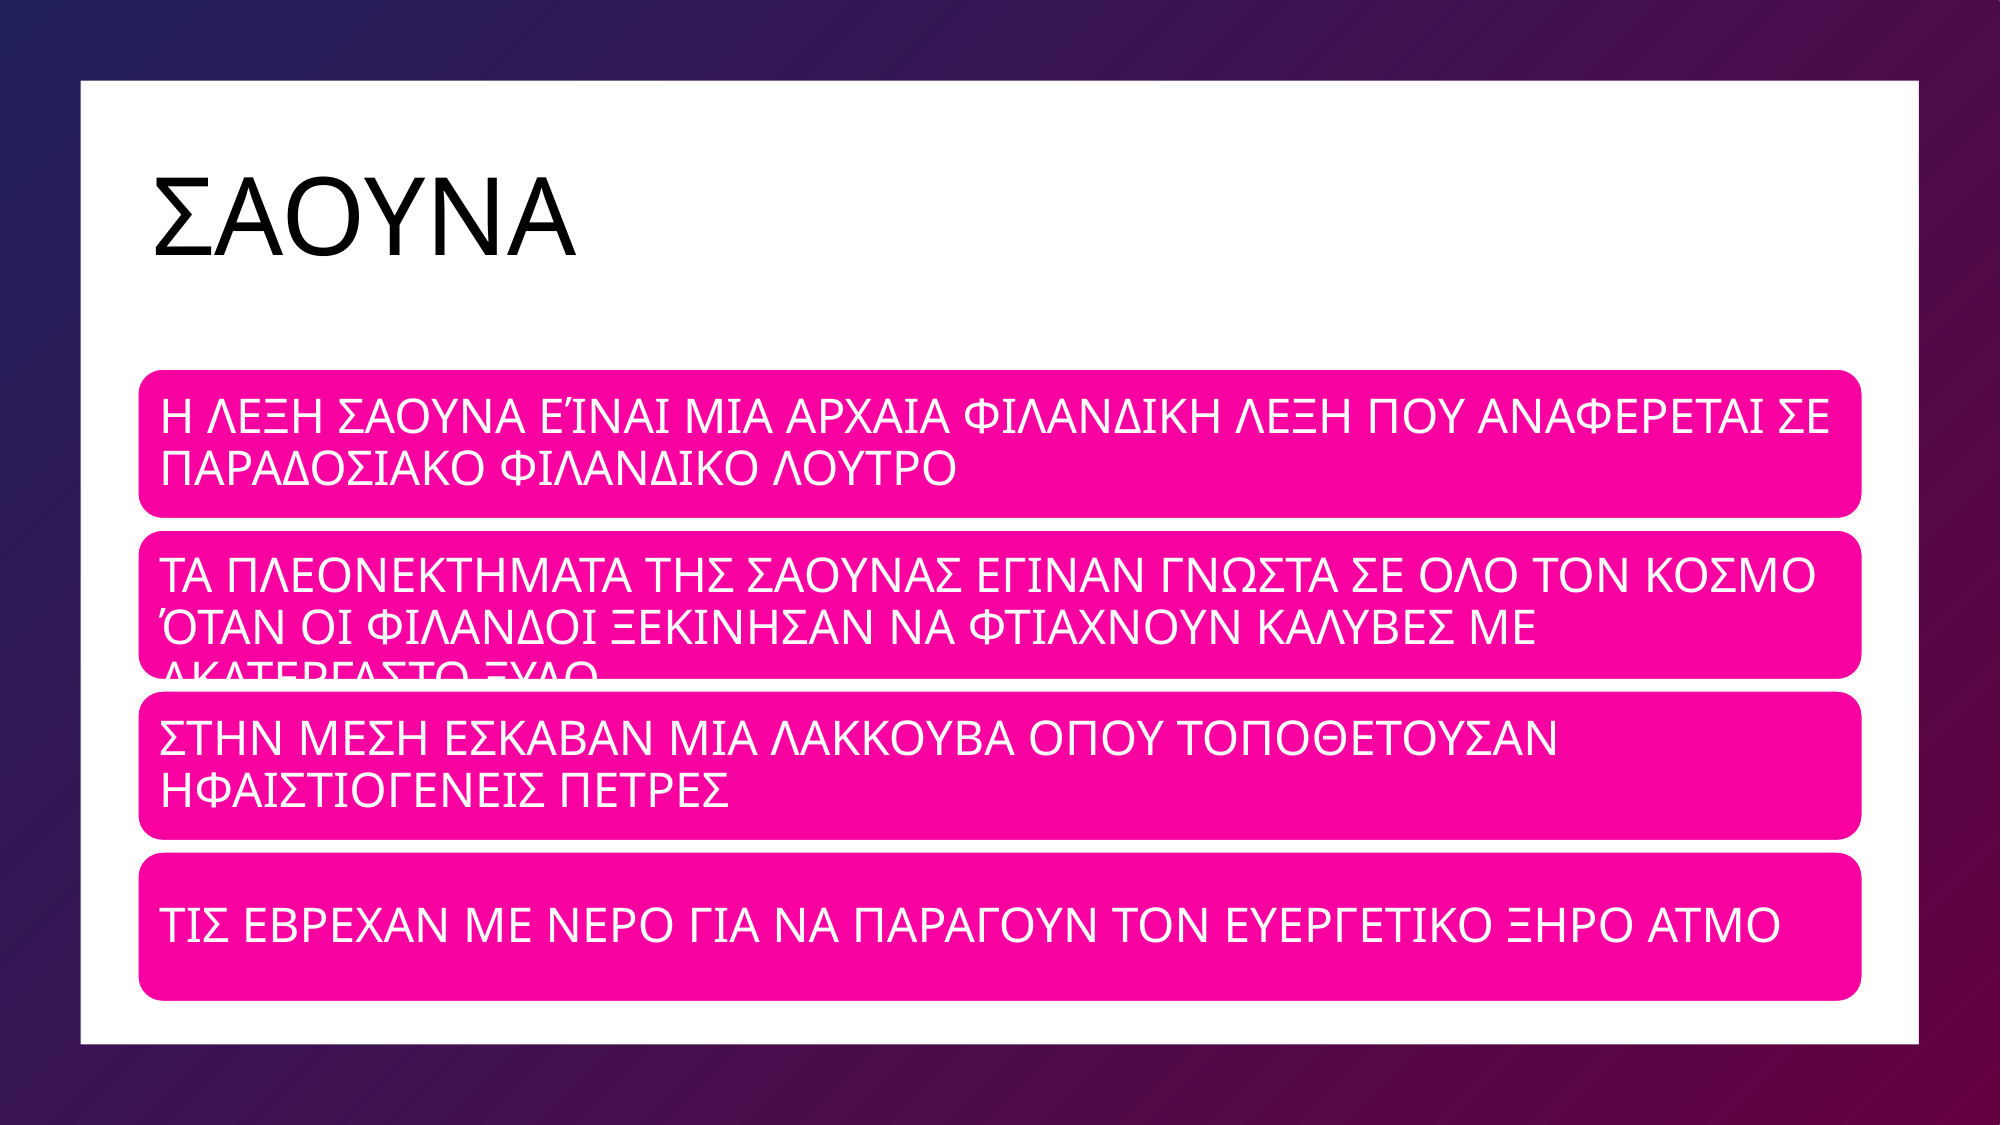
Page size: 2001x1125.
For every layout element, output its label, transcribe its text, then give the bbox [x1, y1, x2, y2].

title ΣΑΟΥΝΑ [137, 111, 1863, 330]
text_box ΤΙΣ ΕΒΡΕΧΑΝ ΜΕ ΝΕΡΟ ΓΙΑ ΝΑ ΠΑΡΑΓΟΥΝ ΤΟΝ ΕΥΕΡΓΕΤΙΚΟ ΞΗΡΟ ΑΤΜΟ [137, 851, 1863, 1002]
text_box Η ΛΕΞΗ ΣΑΟΥΝΑ ΕΊΝΑΙ ΜΙΑ ΑΡΧΑΙΑ ΦΙΛΑΝΔΙΚΗ ΛΕΞΗ ΠΟΥ ΑΝΑΦΕΡΕΤΑΙ ΣΕ ΠΑΡΑΔΟΣΙΑΚΟ ΦΙΛΑΝΔΙΚΟ ΛΟΥΤΡΟ [137, 368, 1863, 519]
text_box ΣΤΗΝ ΜΕΣΗ ΕΣΚΑΒΑΝ ΜΙΑ ΛΑΚΚΟΥΒΑ ΟΠΟΥ ΤΟΠΟΘΕΤΟΥΣΑΝ ΗΦΑΙΣΤΙΟΓΕΝΕΙΣ ΠΕΤΡΕΣ [137, 690, 1863, 841]
text_box ΤΑ ΠΛΕΟΝΕΚΤΗΜΑΤΑ ΤΗΣ ΣΑΟΥΝΑΣ ΕΓΙΝΑΝ ΓΝΩΣΤΑ ΣΕ ΟΛΟ ΤΟΝ ΚΟΣΜΟ ΌΤΑΝ ΟΙ ΦΙΛΑΝΔΟΙ ΞΕΚΙΝΗΣΑΝ ΝΑ ΦΤΙΑΧΝΟΥΝ ΚΑΛΥΒΕΣ ΜΕ ΑΚΑΤΕΡΓΑΣΤΟ ΞΥΛΟ [137, 529, 1863, 680]
